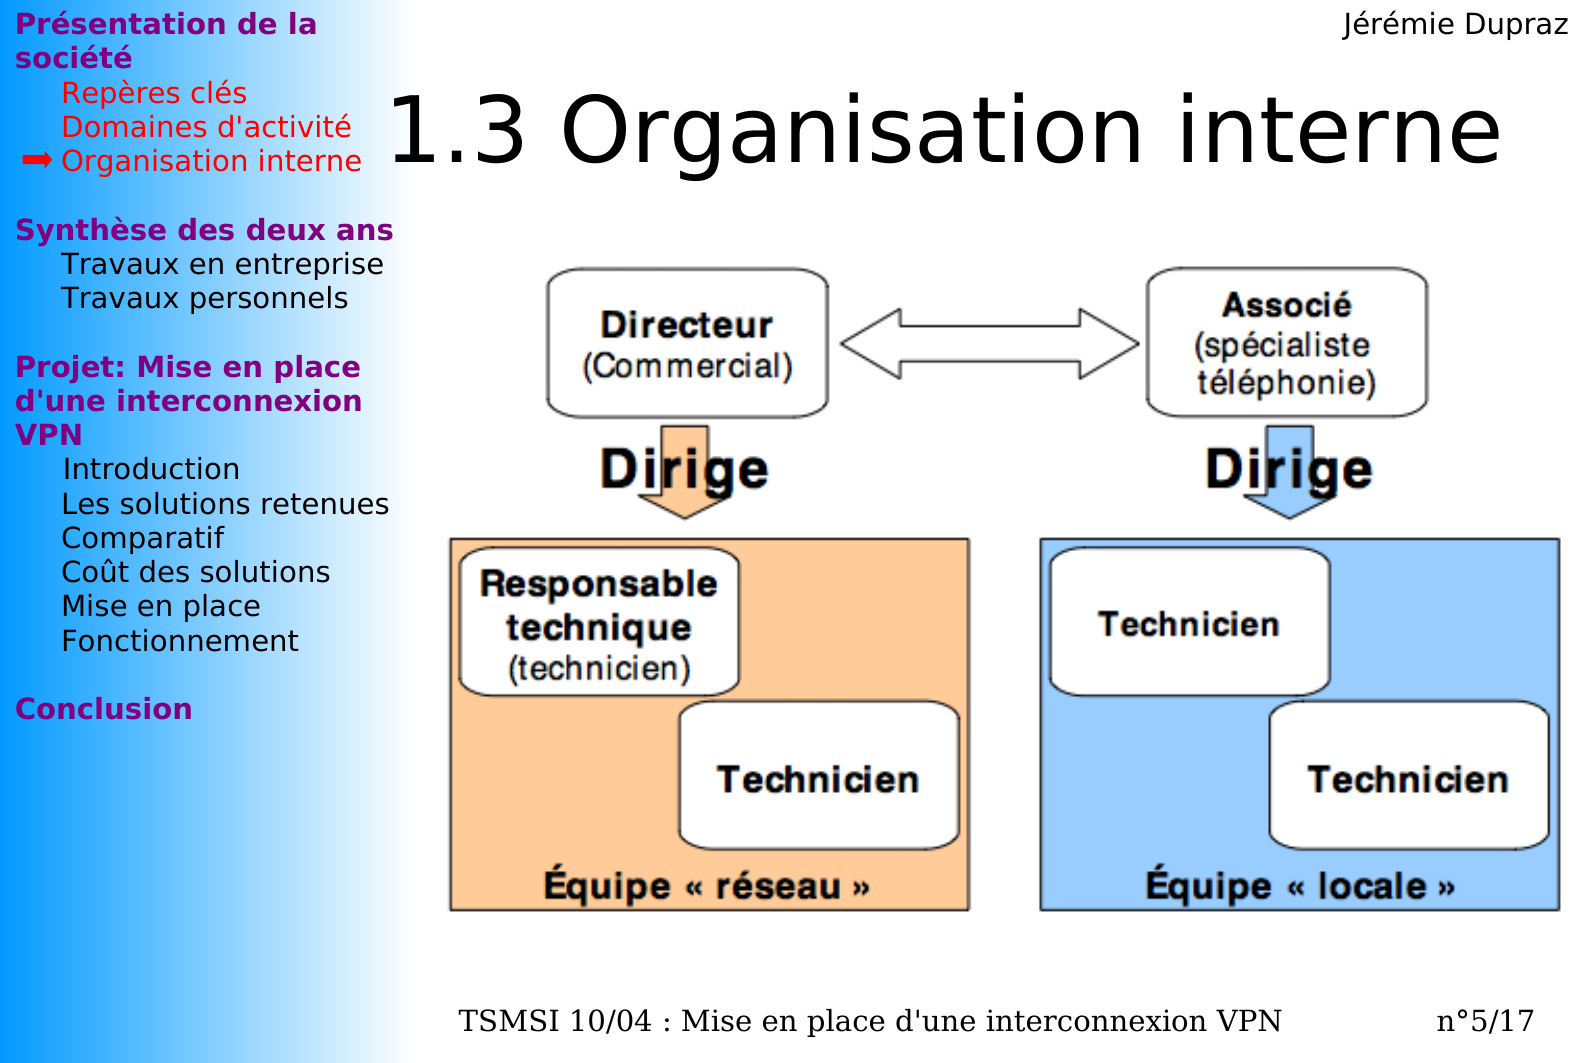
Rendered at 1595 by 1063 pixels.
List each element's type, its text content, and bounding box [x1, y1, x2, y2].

picture [440, 261, 1565, 916]
text_box Présentation de la société Repères clés Domaines d'activité Organisation interne Synthèse des deux ans Travaux en entreprise Travaux personnels Projet: Mise en place d'une interconnexion VPN Introduction Les solutions retenues Comparatif Coût des solutions Mise en place Fonctionnement Conclusion [0, 0, 414, 1063]
title 1.3 Organisation interne [354, 42, 1506, 220]
text_box [22, 150, 53, 169]
